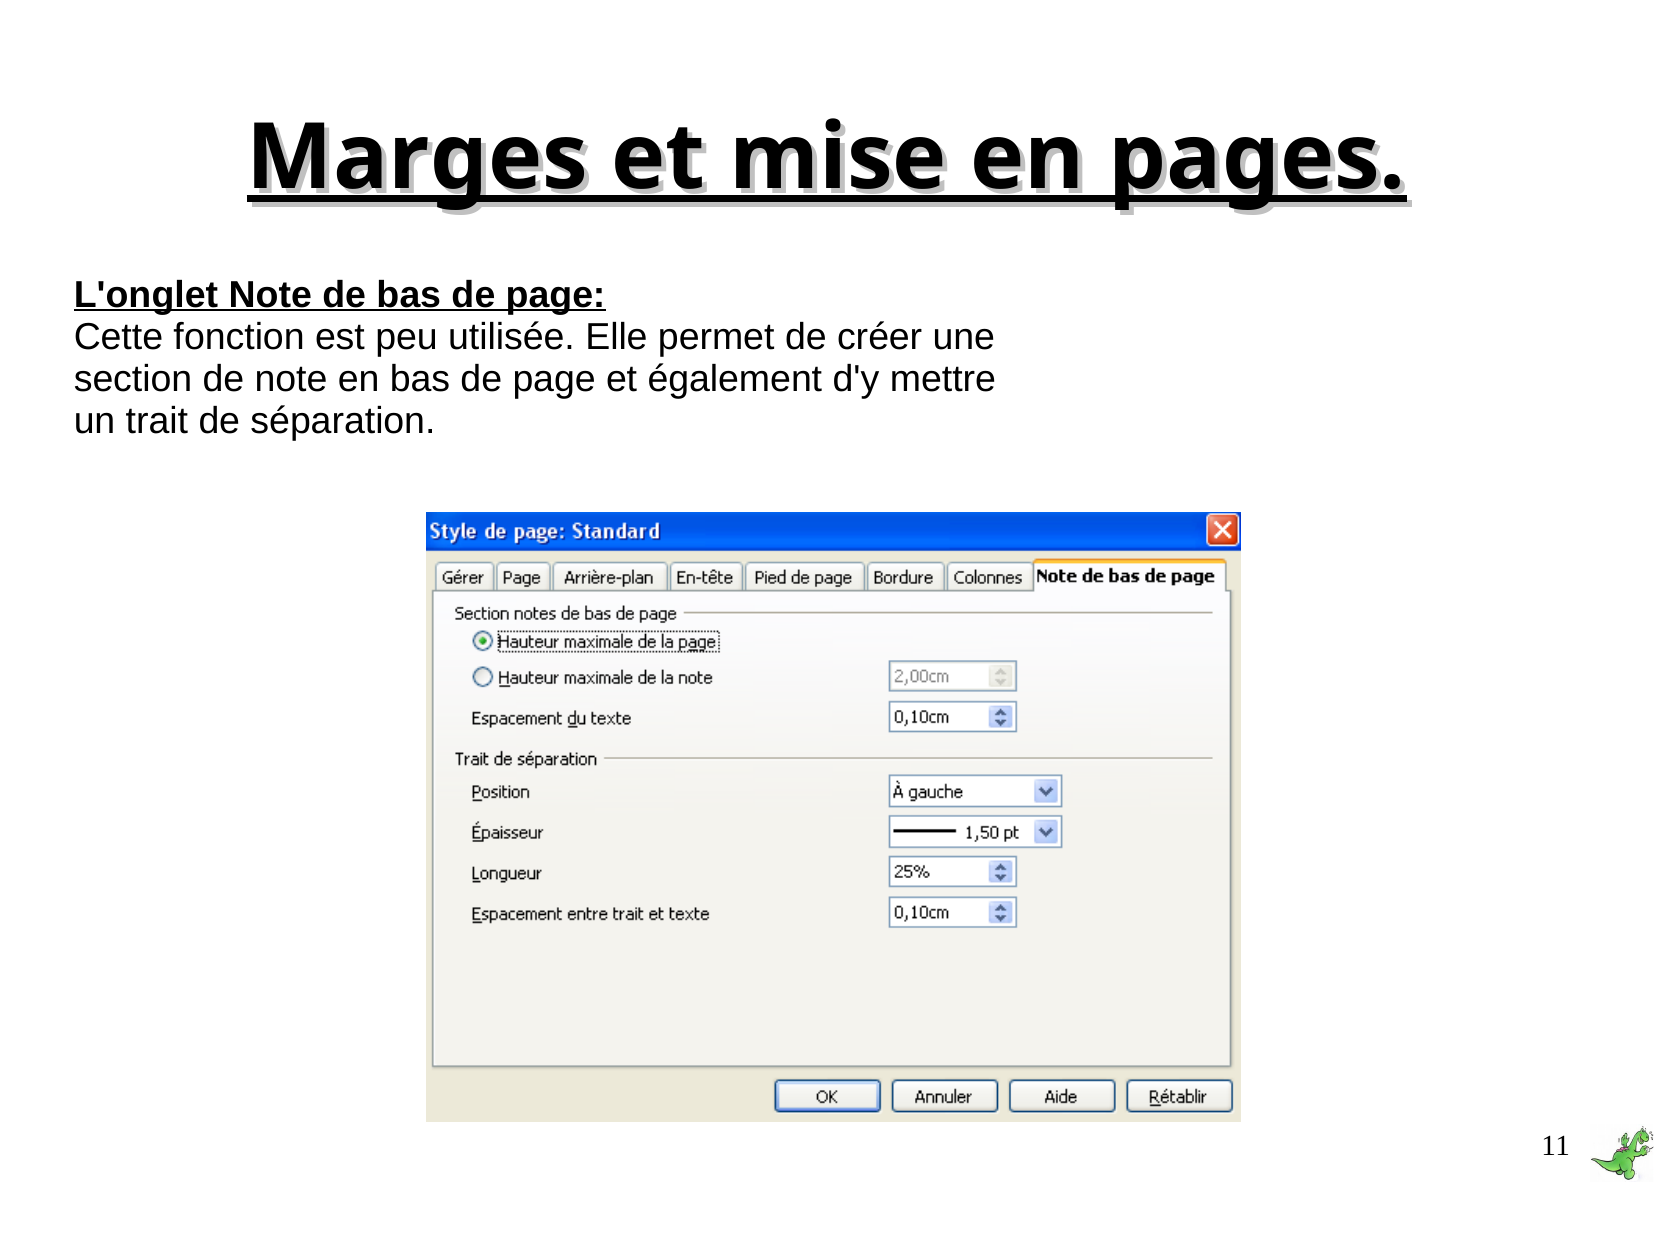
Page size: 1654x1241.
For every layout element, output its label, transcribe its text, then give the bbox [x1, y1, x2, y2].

text_box L'onglet Note de bas de page: Cette fonction est peu utilisée. Elle permet de créer une section de note en bas de page et également d'y mettre un trait de séparation. [59, 265, 1034, 450]
title Marges et mise en pages. [82, 49, 1571, 257]
picture [426, 512, 1241, 1123]
picture [1590, 1124, 1654, 1182]
